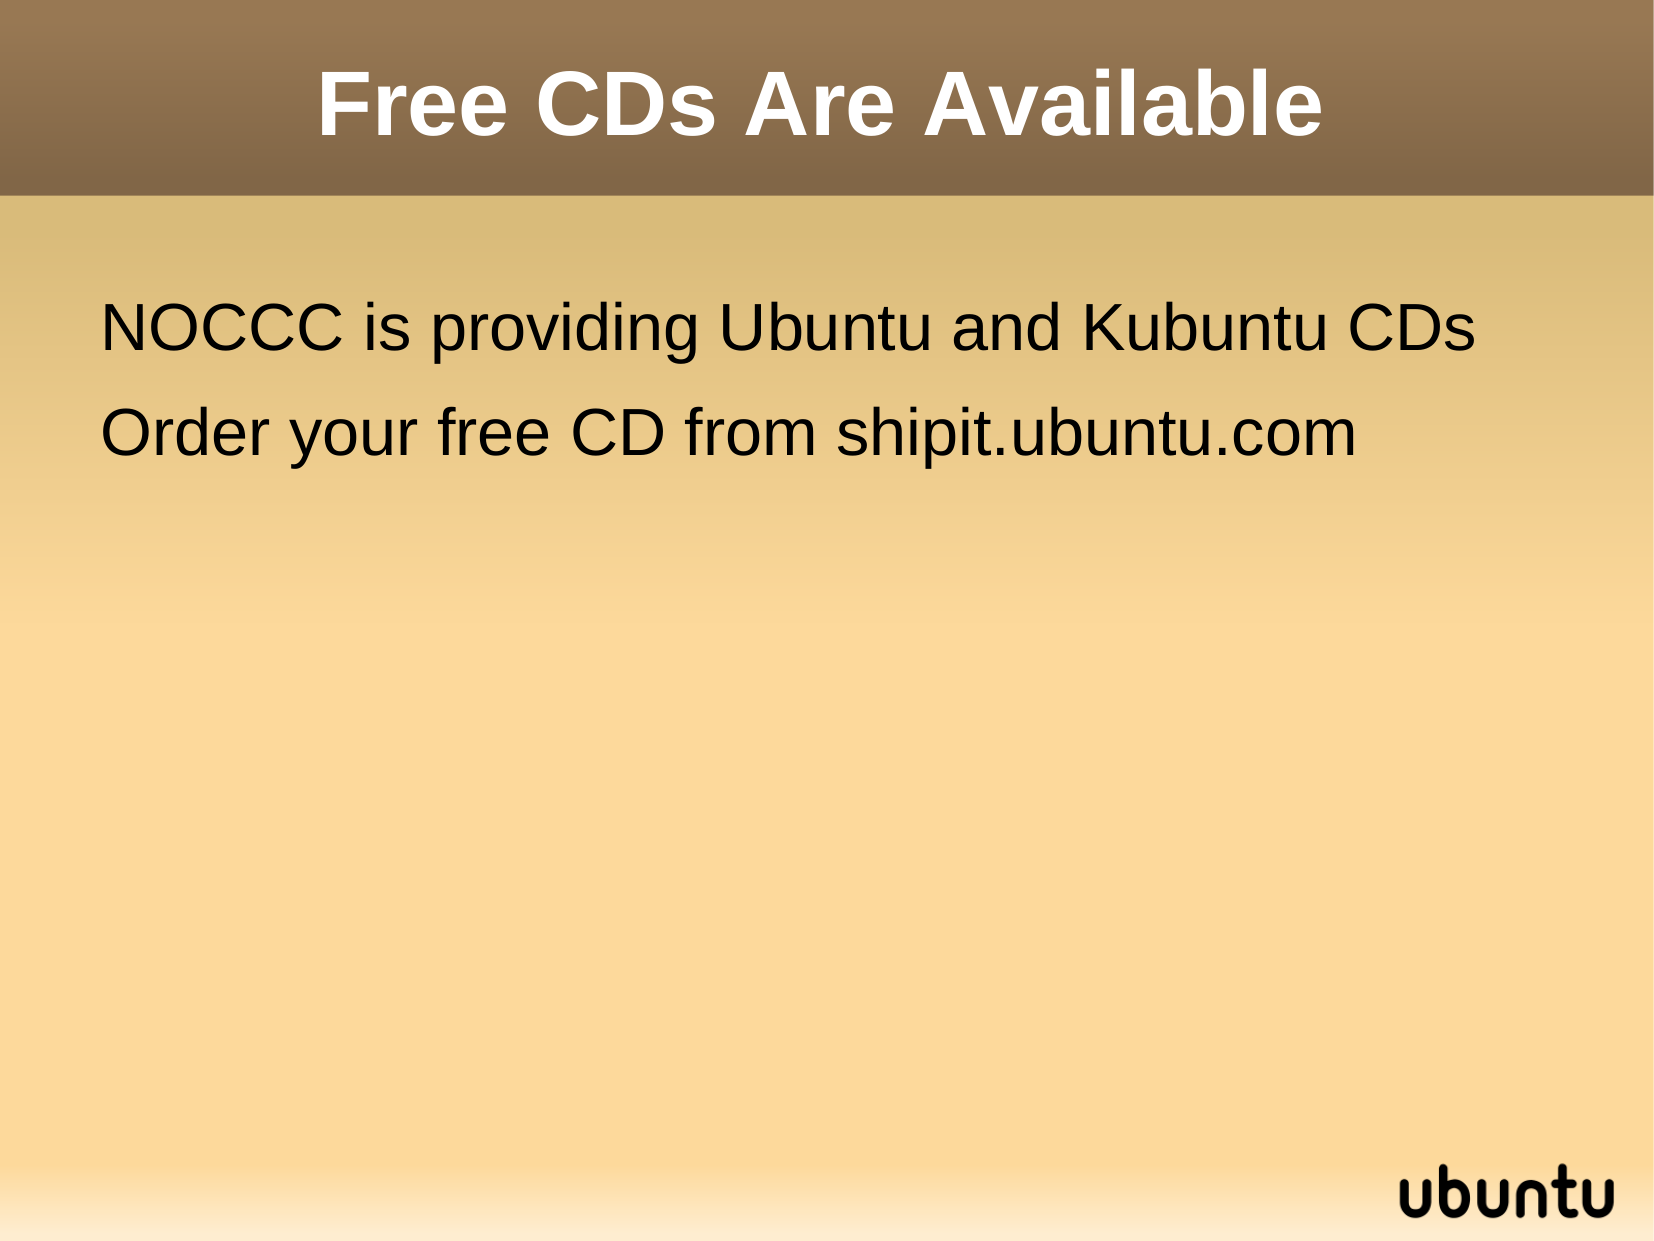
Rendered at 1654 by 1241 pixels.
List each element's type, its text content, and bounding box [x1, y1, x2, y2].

picture [0, 0, 1654, 1241]
list NOCCC is providing Ubuntu and Kubuntu CDs Order your free CD from shipit.ubuntu.com [82, 290, 1571, 1094]
title Free CDs Are Available [76, 7, 1565, 200]
